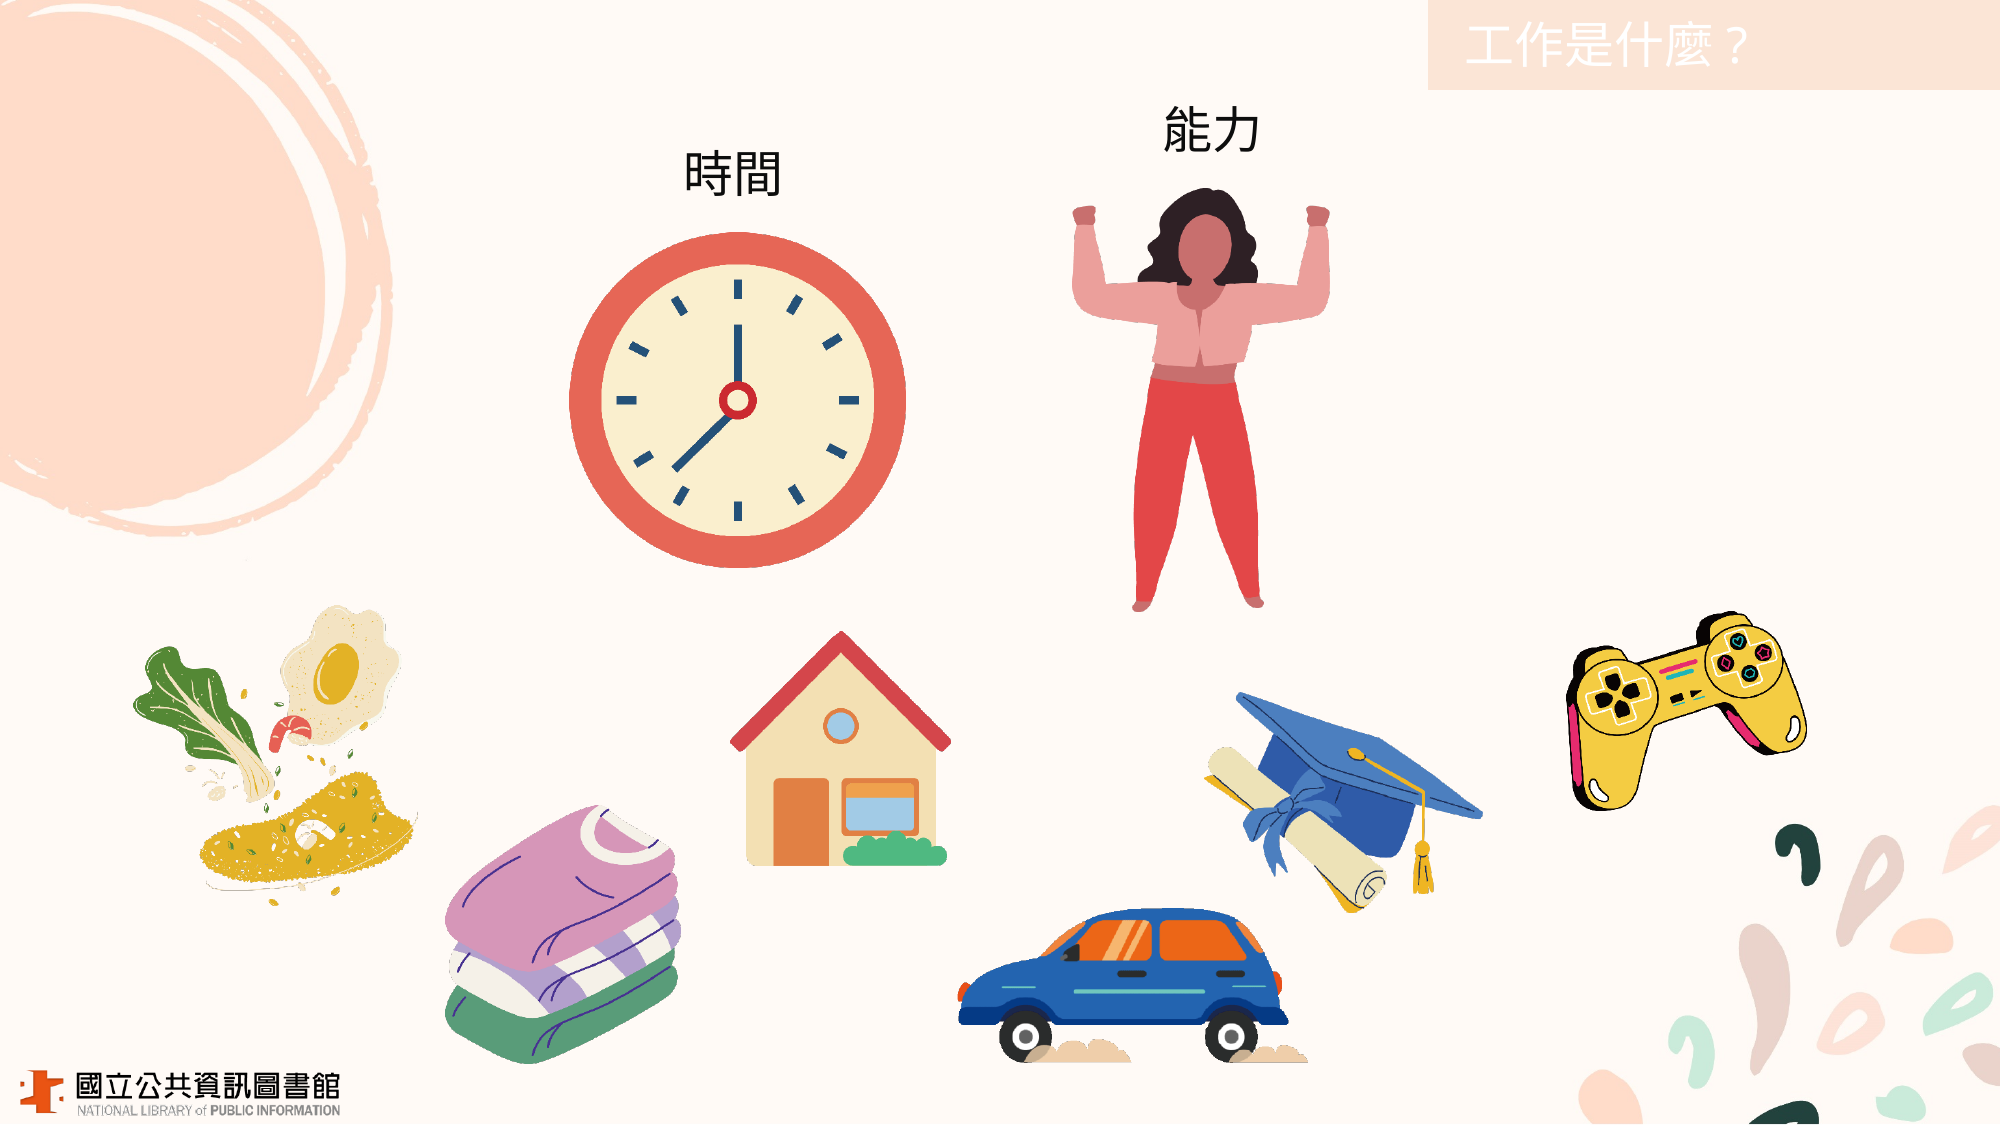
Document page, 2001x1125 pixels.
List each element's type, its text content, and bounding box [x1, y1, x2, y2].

picture [0, 0, 2000, 1125]
text_box [1428, 0, 2000, 90]
text_box 時間 [668, 123, 829, 211]
text_box 工作是什麼? [1449, 0, 2000, 82]
text_box 能力 [1147, 79, 1308, 167]
